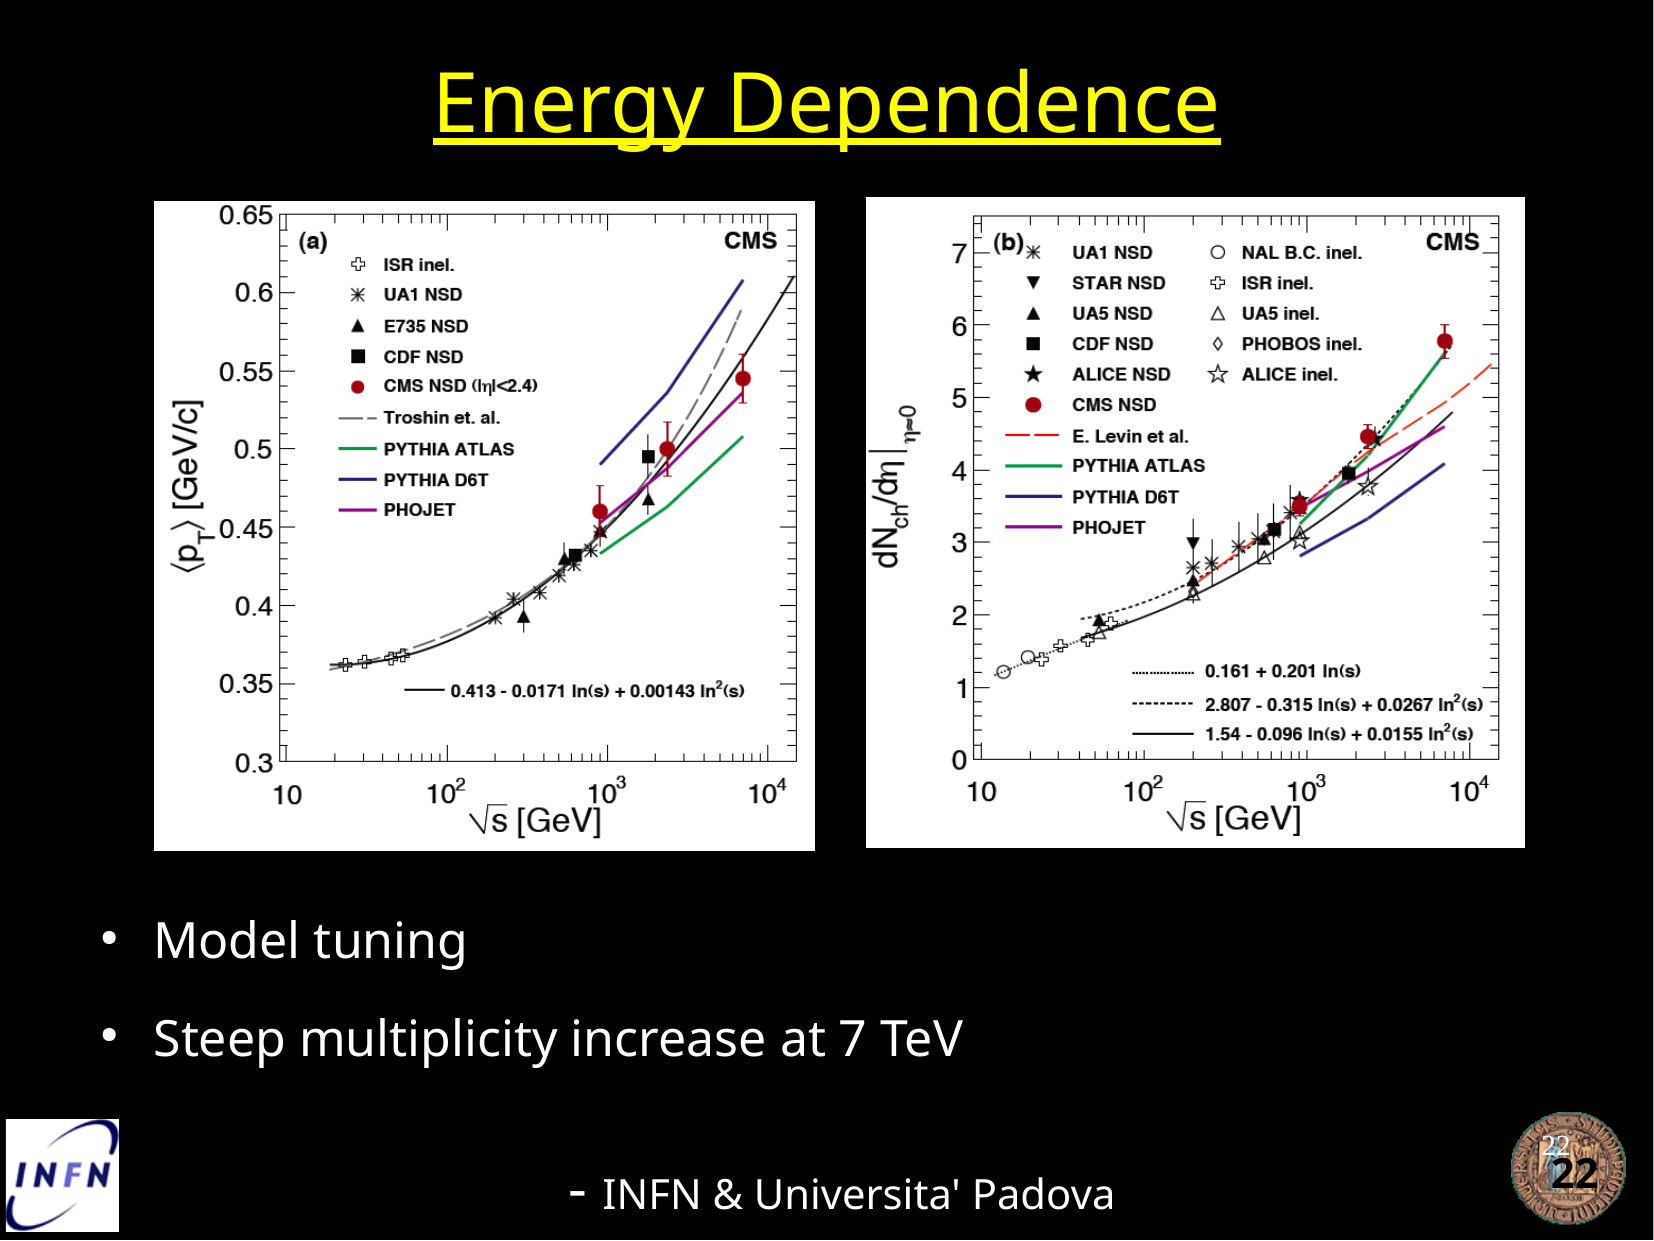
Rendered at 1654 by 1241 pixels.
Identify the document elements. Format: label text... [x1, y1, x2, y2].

picture [1511, 1111, 1626, 1226]
picture [5, 1119, 119, 1232]
picture [154, 201, 815, 851]
picture [866, 197, 1525, 848]
title Energy Dependence [82, 43, 1571, 157]
list Model tuning Steep multiplicity increase at 7 TeV [82, 904, 1571, 1099]
